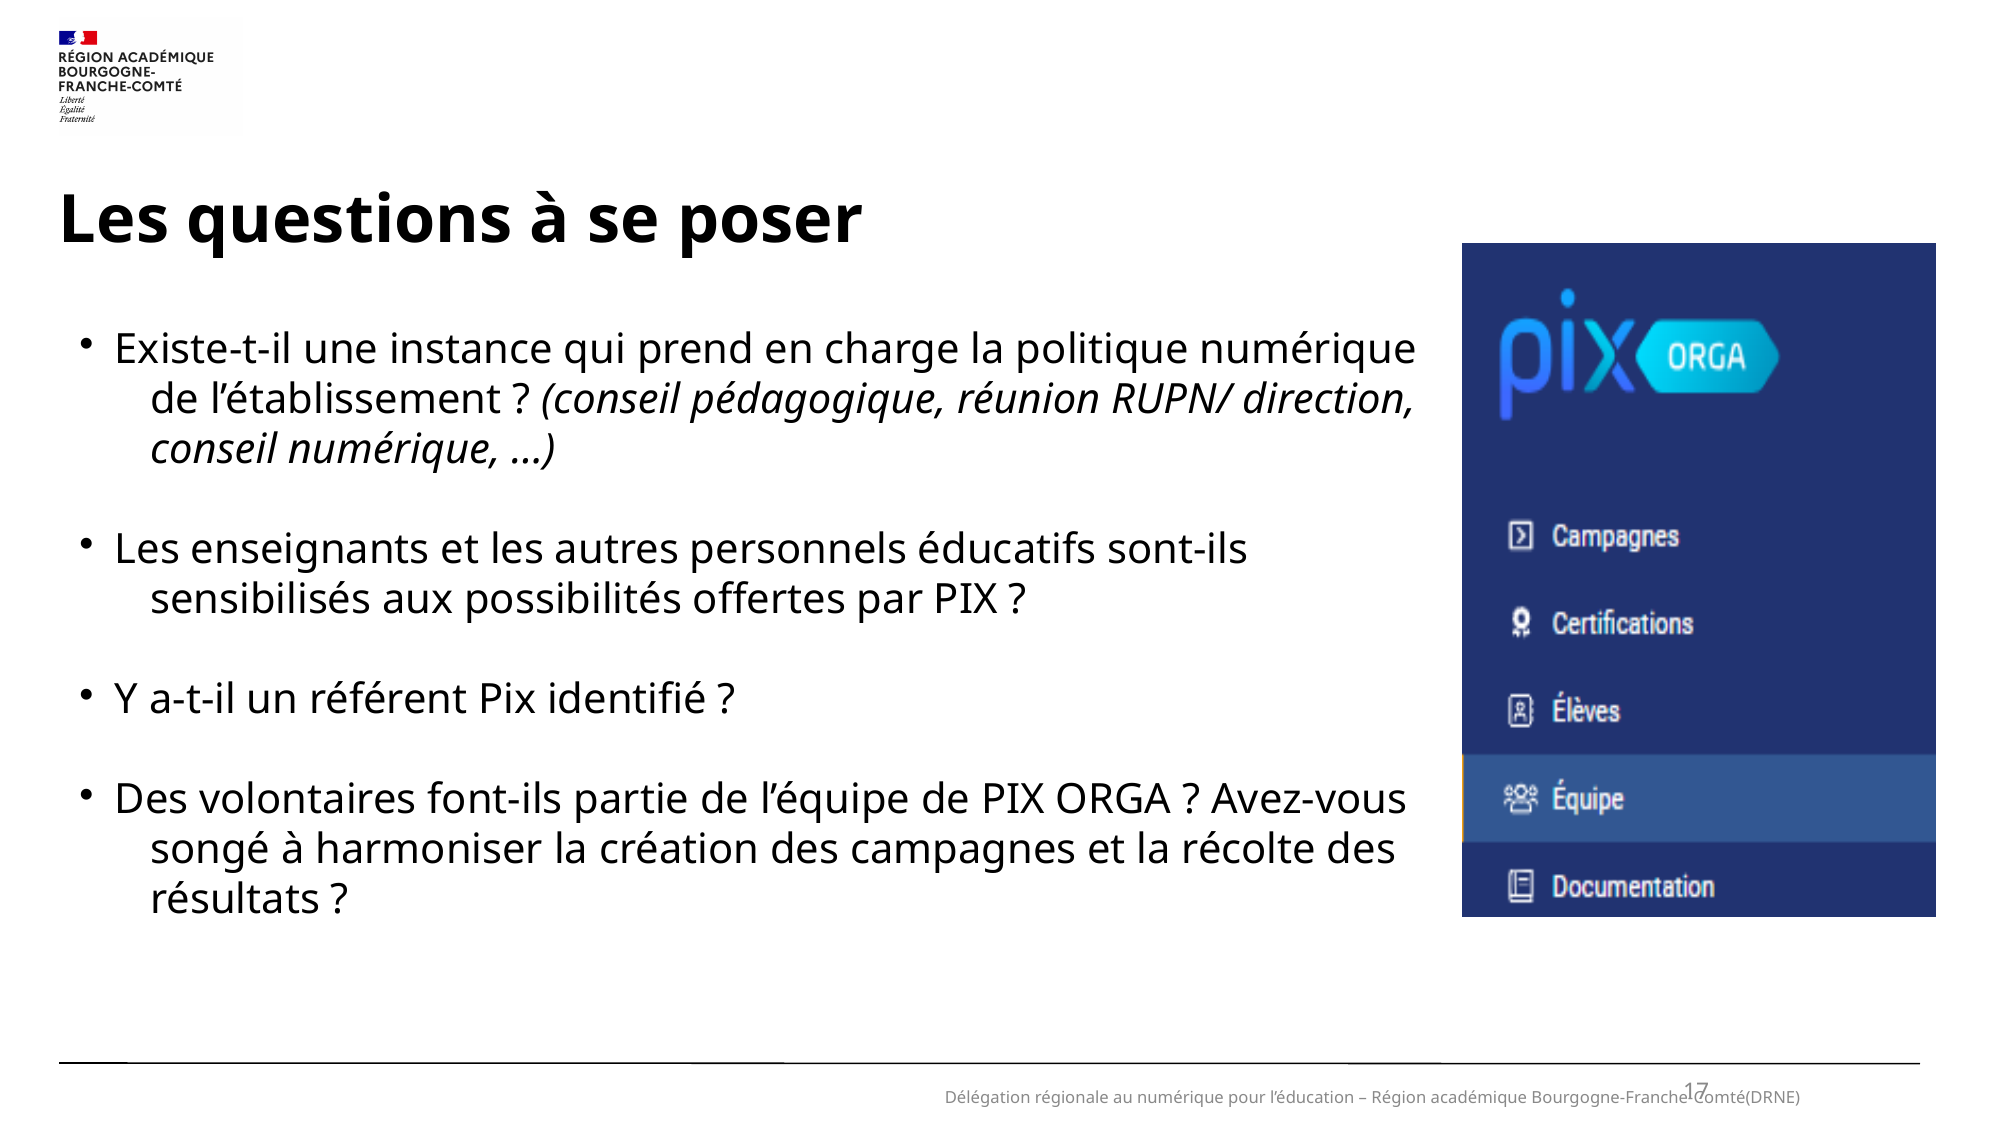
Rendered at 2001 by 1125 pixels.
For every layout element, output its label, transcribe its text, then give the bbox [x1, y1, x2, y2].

picture [1462, 243, 1936, 917]
text_box Délégation régionale au numérique pour l’éducation – Région académique Bourgogne-Franche-Comté(DRNE) [813, 1067, 1919, 1125]
text_box Existe-t-il une instance qui prend en charge la politique numérique de l’établissement ? (conseil pédagogique, réunion RUPN/ direction, conseil numérique, …) Les enseignants et les autres personnels éducatifs sont-ils sensibilisés aux possibilités offertes par PIX ? Y a-t-il un référent Pix identifié ? Des volontaires font-ils partie de l’équipe de PIX ORGA ? Avez-vous songé à harmoniser la création des campagnes et la récolte des résultats ? [65, 314, 1439, 1036]
title Les questions à se poser [59, 147, 1919, 295]
text_box 17 [1683, 1062, 1919, 1067]
